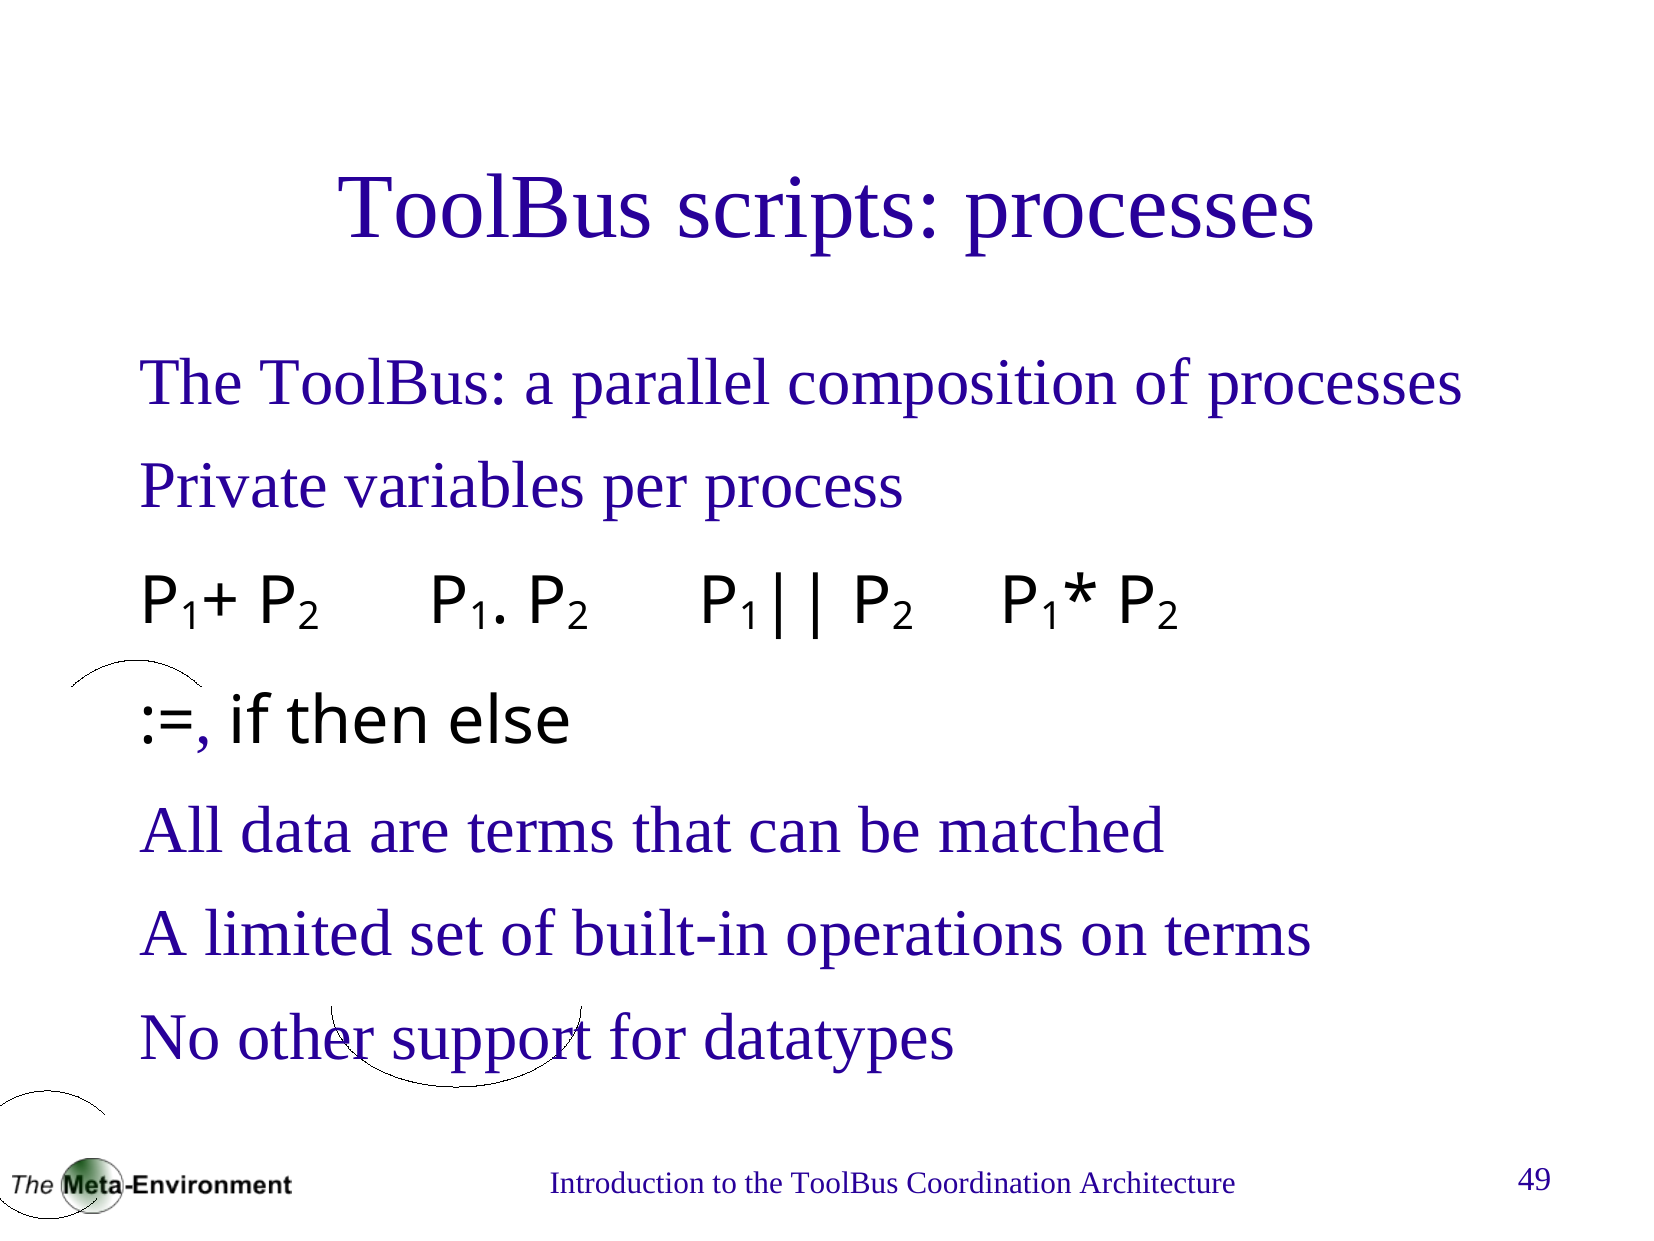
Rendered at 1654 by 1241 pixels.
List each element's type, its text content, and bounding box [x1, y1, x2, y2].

title ToolBus scripts: processes [121, 102, 1534, 311]
picture [12, 1158, 292, 1214]
list The ToolBus: a parallel composition of processes Private variables per process P1+ P2 P1. P2 P1|| P2 P1* P2 :=, if then else All data are terms that can be matched A limited set of built-in operations on terms No other support for datatypes [121, 344, 1534, 1130]
